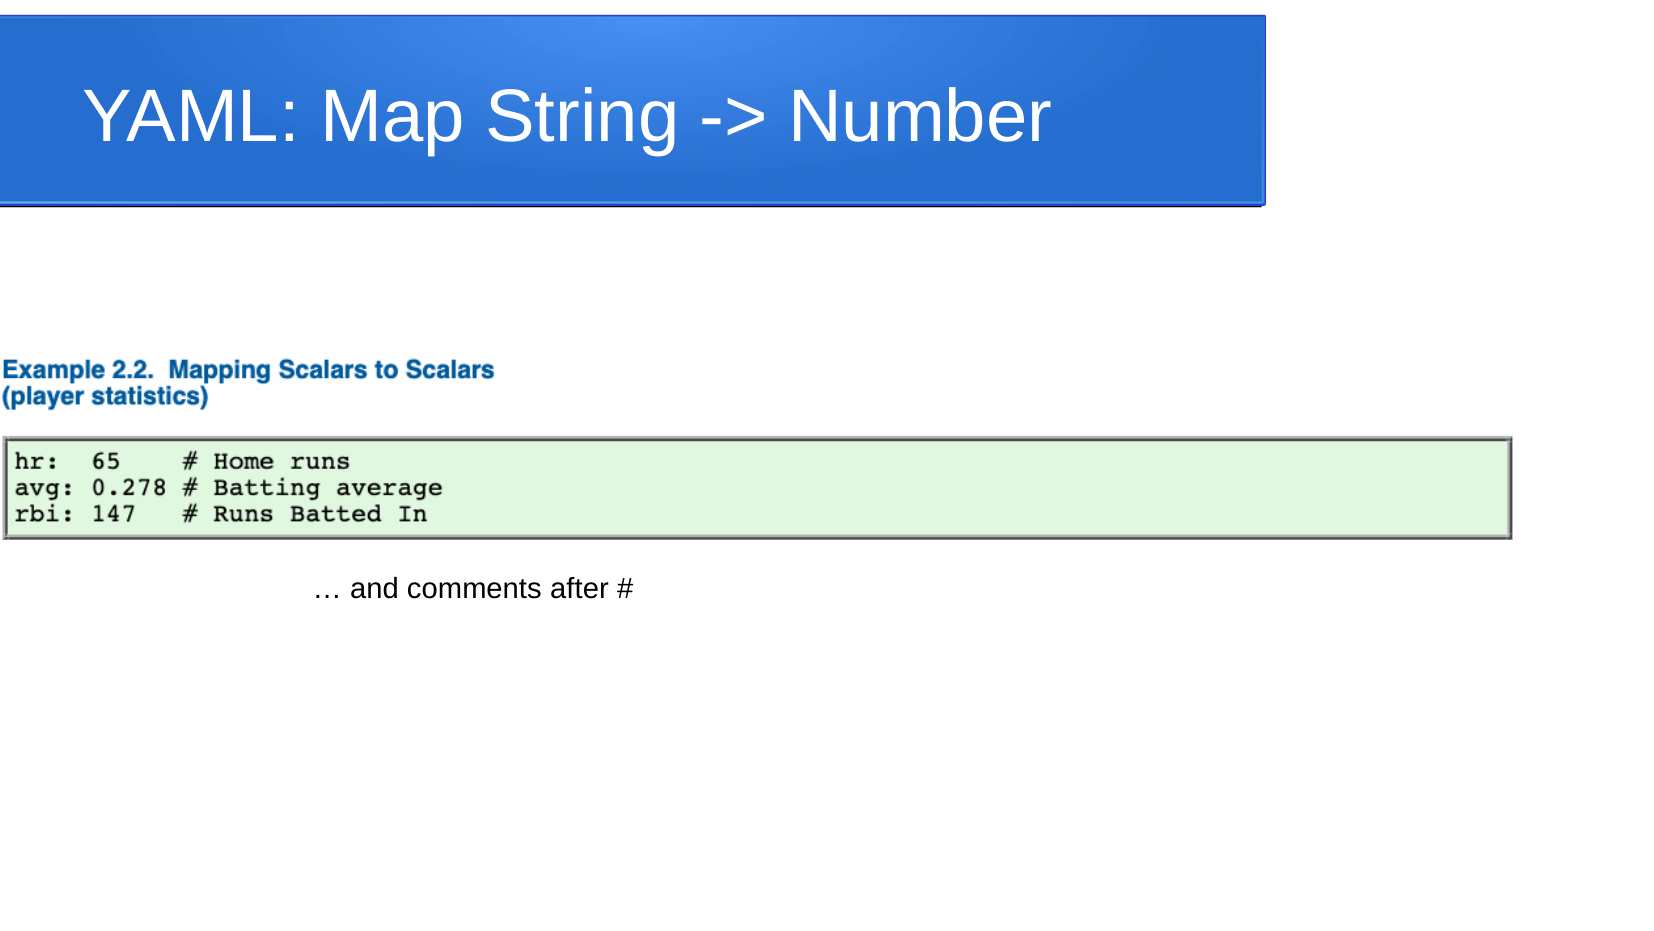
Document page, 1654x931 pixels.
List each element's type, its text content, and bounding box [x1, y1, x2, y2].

picture [0, 13, 1269, 211]
text_box YAML: Map String -> Number [82, 35, 1235, 189]
text_box … and comments after # [297, 553, 860, 844]
picture [0, 331, 1654, 599]
